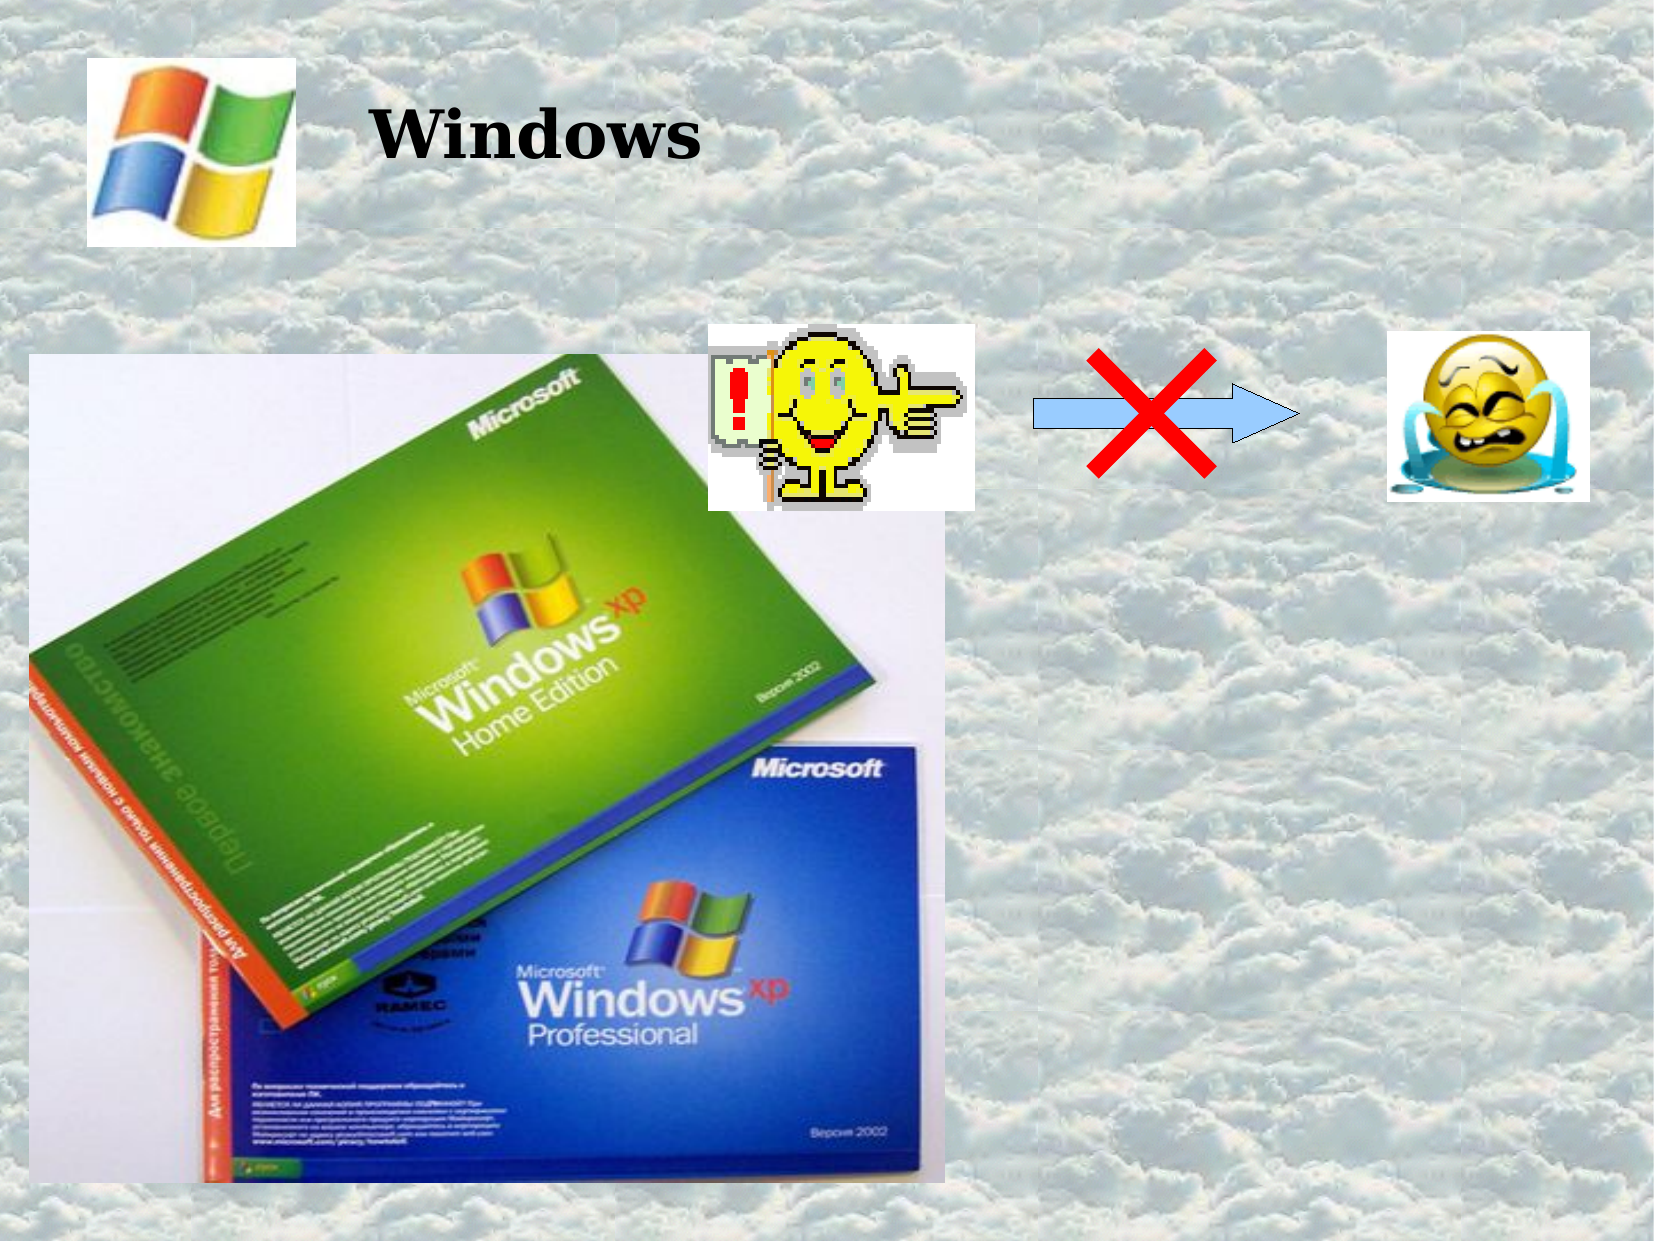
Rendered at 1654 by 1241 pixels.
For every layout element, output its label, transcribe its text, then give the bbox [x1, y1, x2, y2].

text_box [1033, 383, 1300, 443]
picture [0, 0, 1654, 1241]
text_box Windows [354, 88, 768, 183]
